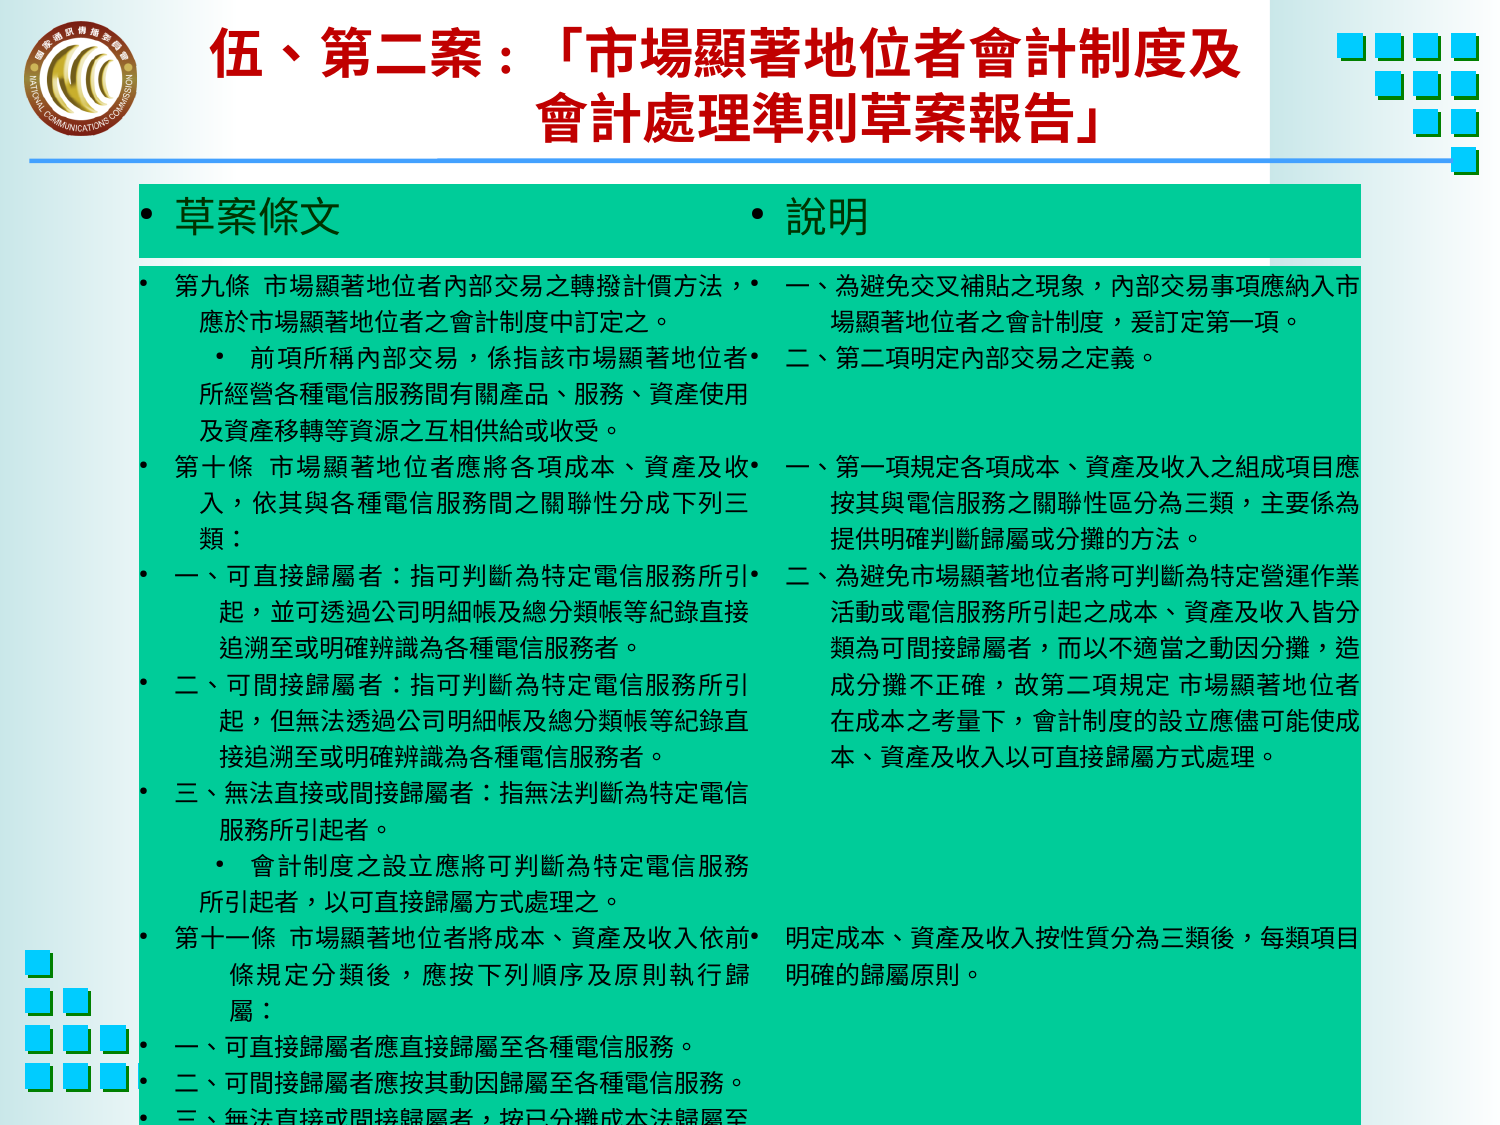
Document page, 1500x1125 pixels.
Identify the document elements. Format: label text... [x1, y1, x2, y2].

table_cell 明定成本、資產及收入按性質分為三類後，每類項目明確的歸屬原則。 [750, 919, 1361, 1125]
table_cell 第十一條 市場顯著地位者將成本、資產及收入依前條規定分類後，應按下列順序及原則執行歸屬： 一、可直接歸屬者應直接歸屬至各種電信服務。 二、可間接歸屬者應按其動因歸屬至各種電信服務。 三、無法直接或間接歸屬者，按已分攤成本法歸屬至各種電信服務。 [139, 919, 750, 1125]
table_cell 一、第一項規定各項成本、資產及收入之組成項目應按其與電信服務之關聯性區分為三類，主要係為提供明確判斷歸屬或分攤的方法。 二、為避免市場顯著地位者將可判斷為特定營運作業活動或電信服務所引起之成本、資產及收入皆分類為可間接歸屬者，而以不適當之動因分攤，造成分攤不正確，故第二項規定 市場顯著地位者在成本之考量下，會計制度的設立應儘可能使成本、資產及收入以可直接歸屬方式處理。 [750, 448, 1361, 919]
table_header 一、為避免交叉補貼之現象，內部交易事項應納入市場顯著地位者之會計制度，爰訂定第一項。 二、第二項明定內部交易之定義。 [750, 266, 1361, 448]
table_cell 第十條 市場顯著地位者應將各項成本、資產及收入，依其與各種電信服務間之關聯性分成下列三類： 一、可直接歸屬者：指可判斷為特定電信服務所引起，並可透過公司明細帳及總分類帳等紀錄直接追溯至或明確辨識為各種電信服務者。 二、可間接歸屬者：指可判斷為特定電信服務所引起，但無法透過公司明細帳及總分類帳等紀錄直接追溯至或明確辨識為各種電信服務者。 三、無法直接或間接歸屬者：指無法判斷為特定電信服務所引起者。 會計制度之設立應將可判斷為特定電信服務所引起者，以可直接歸屬方式處理之。 [139, 448, 750, 919]
table_header 說明 [750, 184, 1361, 258]
table_header 草案條文 [139, 184, 750, 258]
title 伍、第二案:「市場顯著地位者會計制度及會計處理準則草案報告」 [194, 7, 1258, 161]
table_header 第九條 市場顯著地位者內部交易之轉撥計價方法，應於市場顯著地位者之會計制度中訂定之。 前項所稱內部交易，係指該市場顯著地位者所經營各種電信服務間有關產品、服務、資產使用及資產移轉等資源之互相供給或收受。 [139, 266, 750, 448]
